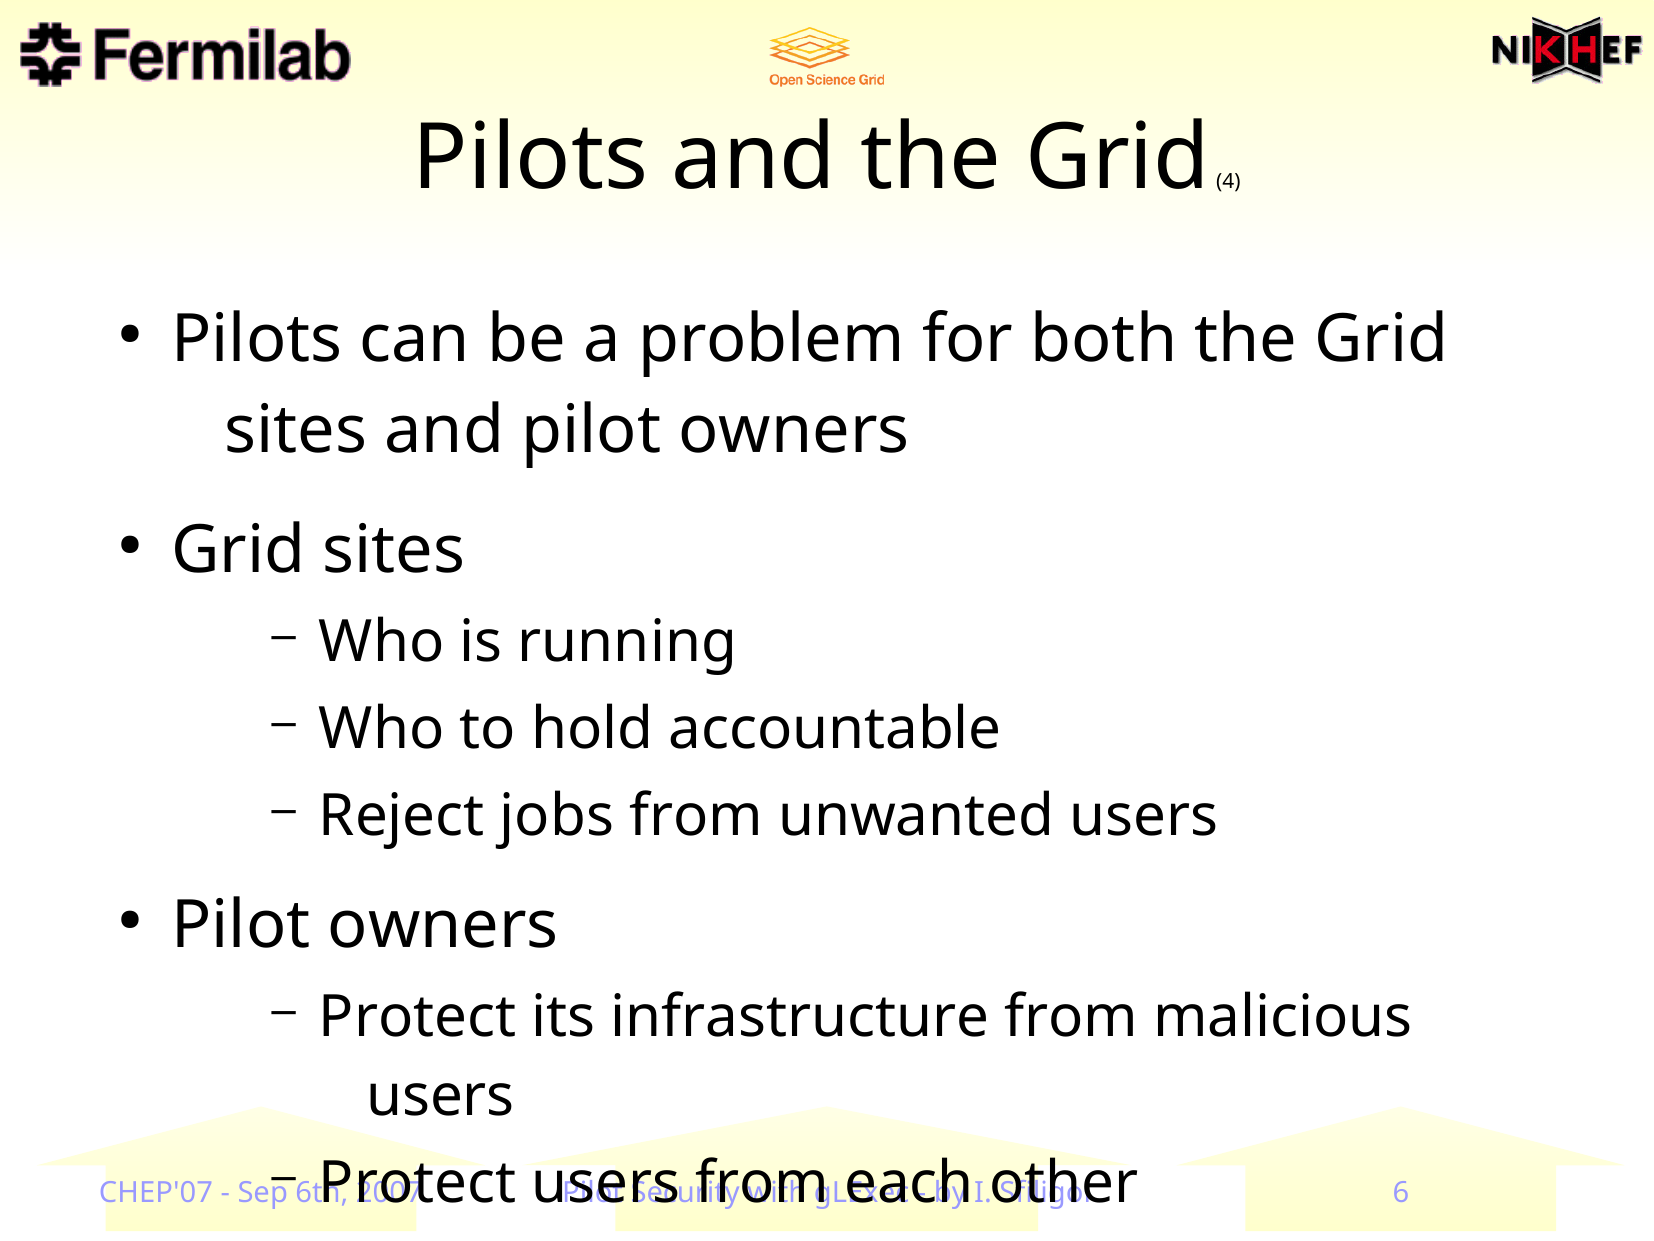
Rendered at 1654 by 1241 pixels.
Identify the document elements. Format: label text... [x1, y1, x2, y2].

picture [1492, 16, 1643, 84]
picture [769, 26, 884, 49]
picture [20, 22, 351, 87]
title Pilots and the Grid (4) [82, 49, 1571, 257]
list Pilots can be a problem for both the Grid sites and pilot owners Grid sites Who is running Who to hold accountable Reject jobs from unwanted users Pilot owners Protect its infrastructure from malicious users Protect users from each other Avoid being held accountable for user's actions [82, 290, 1571, 1109]
